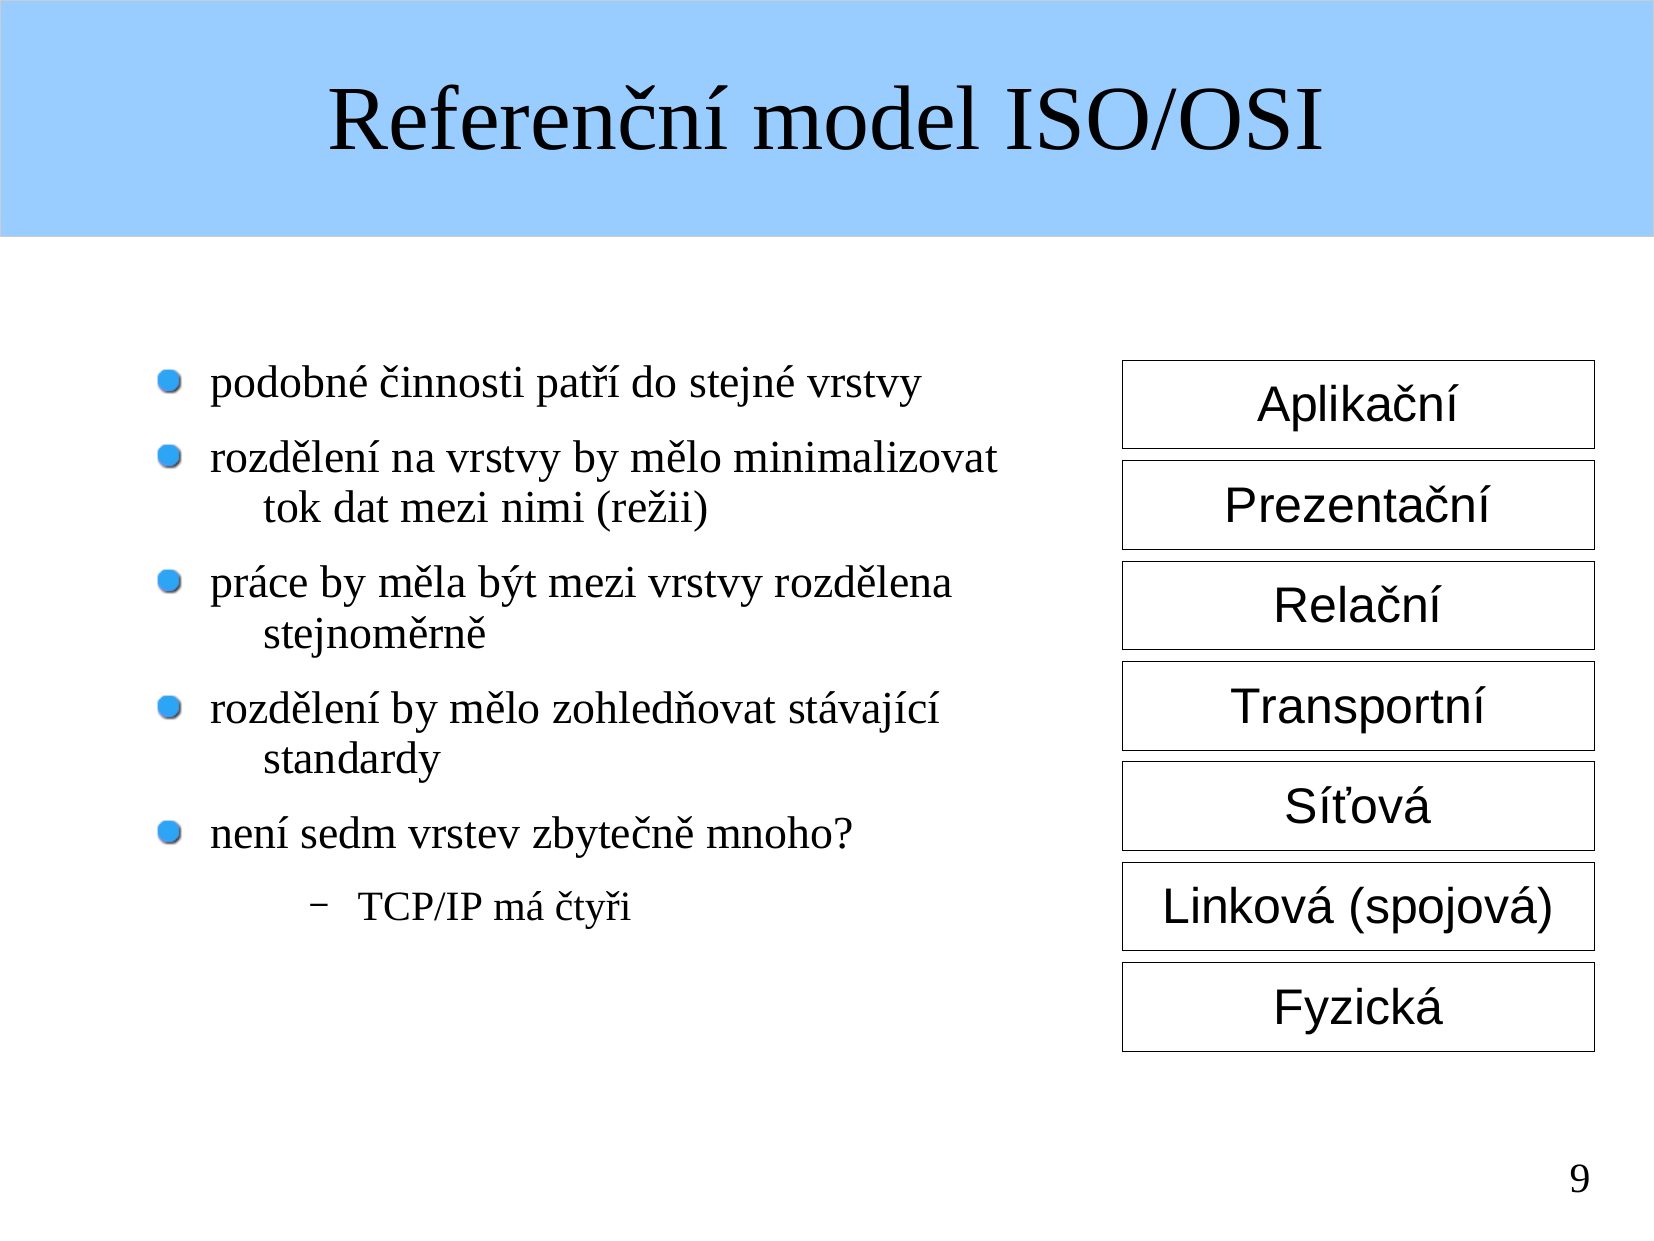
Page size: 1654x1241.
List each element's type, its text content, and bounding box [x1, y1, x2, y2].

text_box Linková (spojová) [1122, 862, 1595, 951]
text_box Síťová [1122, 761, 1595, 851]
text_box Relační [1122, 561, 1595, 650]
text_box Prezentační [1122, 460, 1595, 550]
list podobné činnosti patří do stejné vrstvy rozdělení na vrstvy by mělo minimalizovat tok dat mezi nimi (režii) práce by měla být mezi vrstvy rozdělena stejnoměrně rozdělení by mělo zohledňovat stávající standardy není sedm vrstev zbytečně mnoho? TCP/IP má čtyři [121, 356, 1034, 1151]
text_box Aplikační [1122, 360, 1595, 449]
text_box Fyzická [1122, 962, 1595, 1052]
title Referenční model ISO/OSI [0, 0, 1654, 237]
text_box Transportní [1122, 661, 1595, 751]
